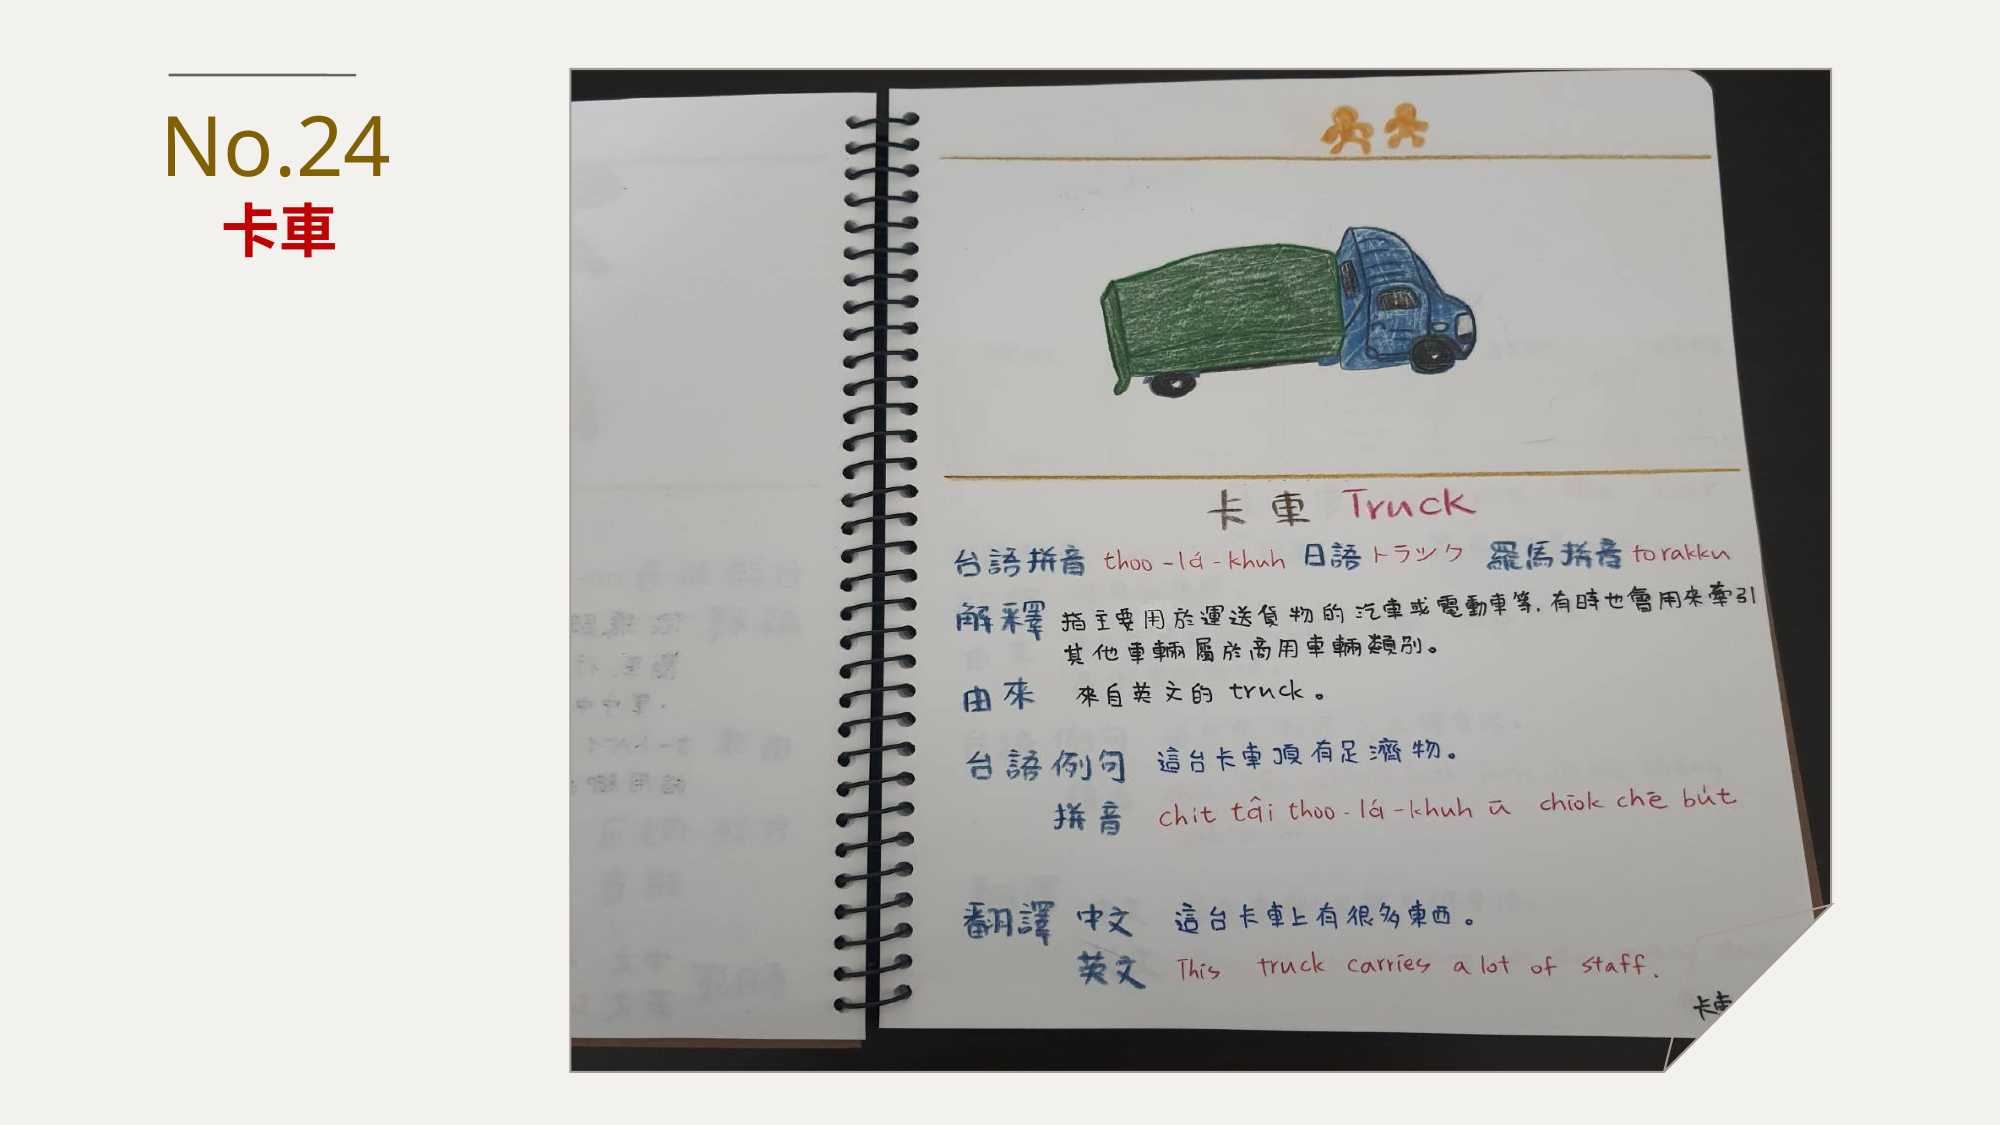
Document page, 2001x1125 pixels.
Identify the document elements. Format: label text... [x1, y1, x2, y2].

text_box 卡車 [207, 186, 368, 272]
text_box No.24 [145, 85, 510, 201]
text_box [570, 68, 1832, 1072]
